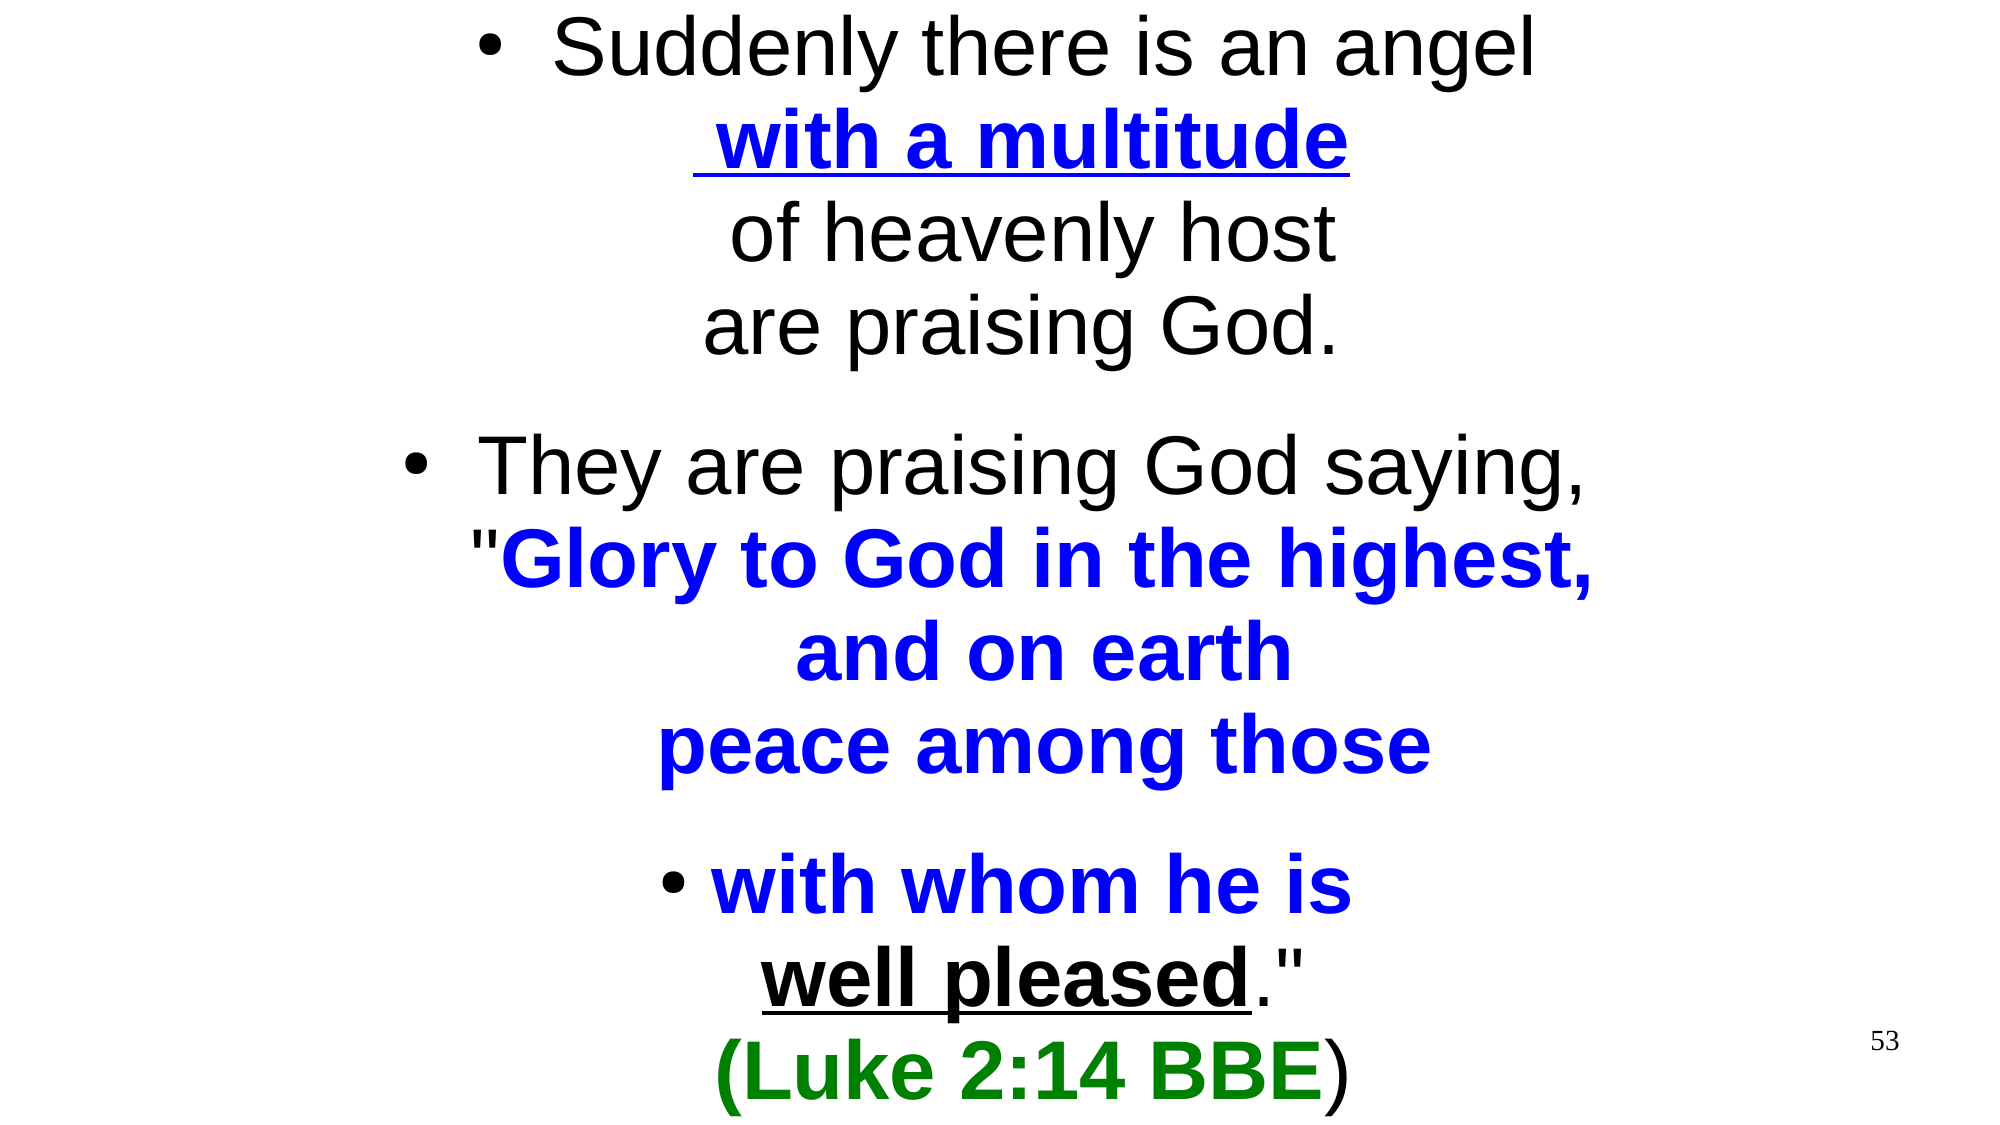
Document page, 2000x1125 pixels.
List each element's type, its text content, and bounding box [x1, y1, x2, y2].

list Suddenly there is an angel with a multitude of heavenly host are praising God. They are praising God saying, "Glory to God in the highest, and on earth peace among those with whom he is well pleased." (Luke 2:14 BBE) [0, 0, 1996, 1123]
